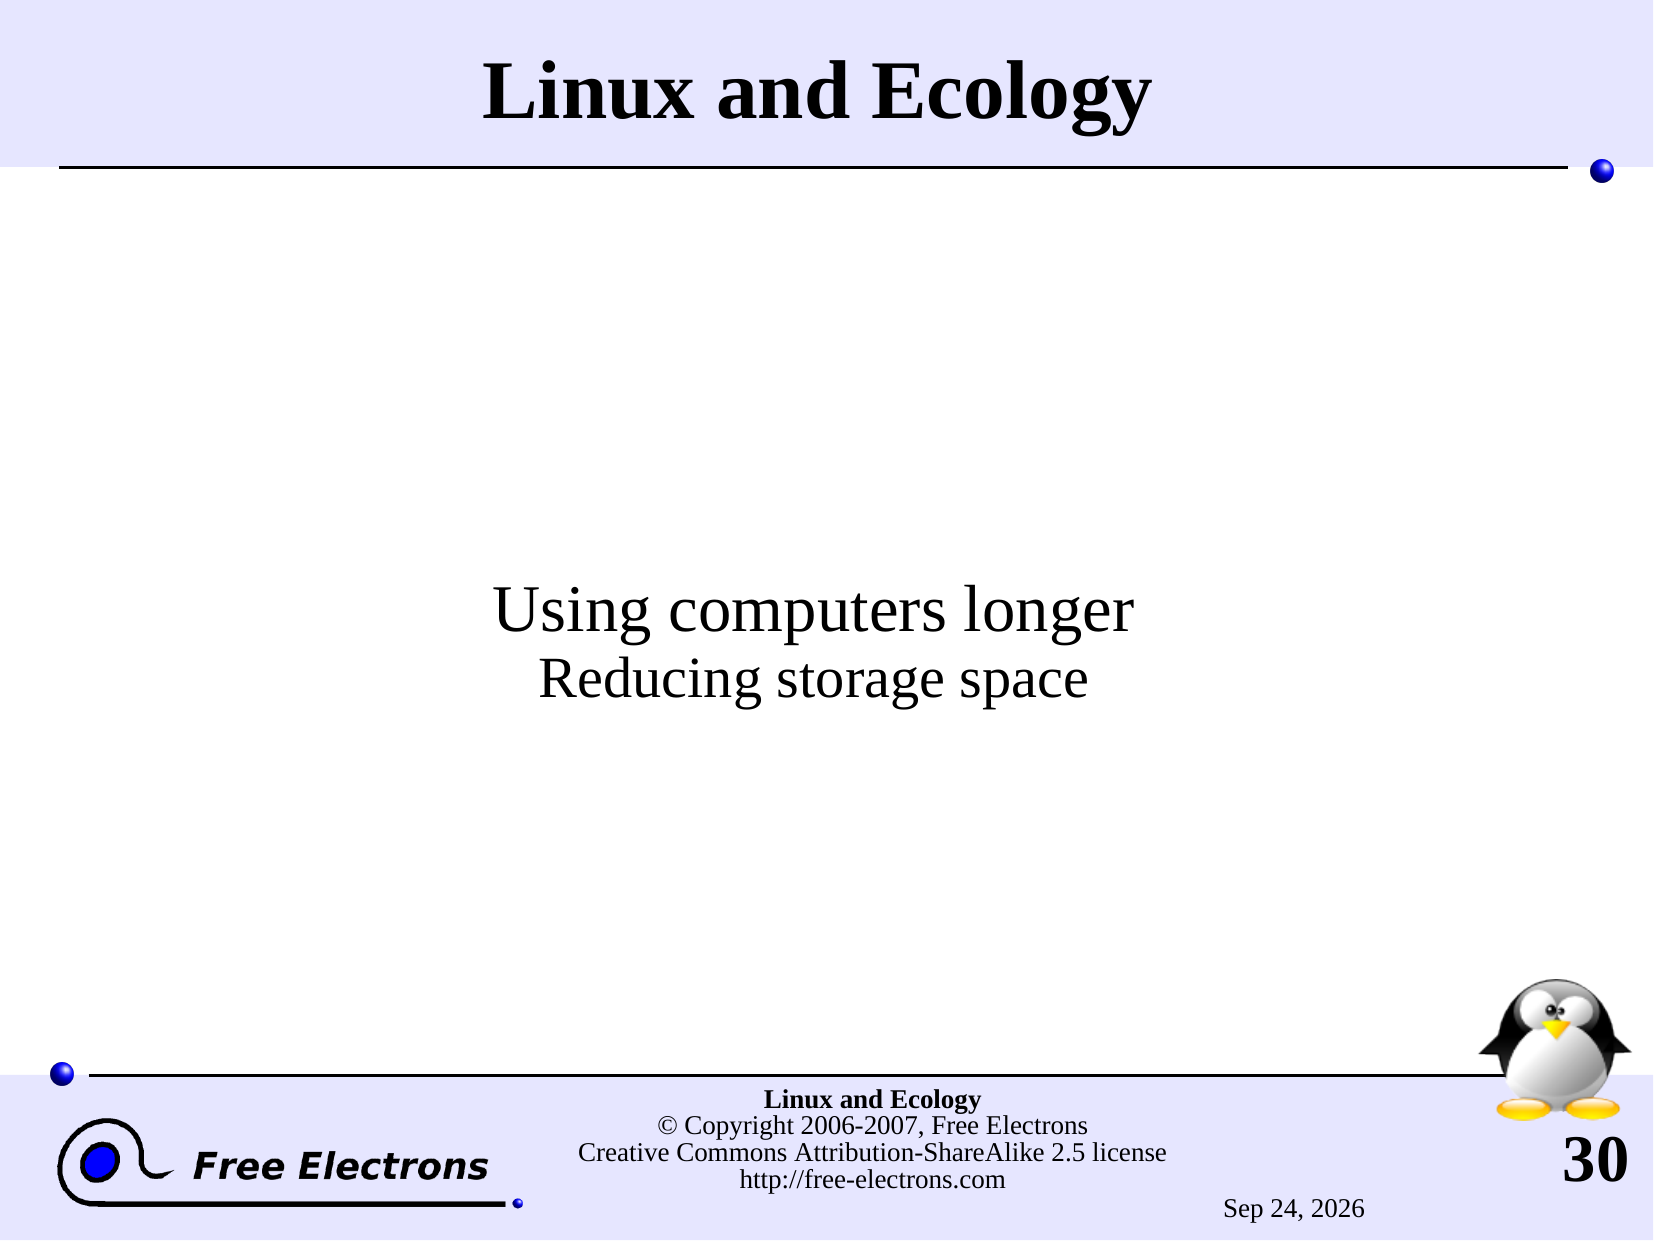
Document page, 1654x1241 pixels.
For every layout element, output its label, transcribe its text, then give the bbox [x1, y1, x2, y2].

picture [50, 1107, 527, 1216]
title Linux and Ecology [33, 29, 1604, 153]
subtitle Using computers longer Reducing storage space [54, 216, 1574, 1066]
picture [1476, 979, 1634, 1121]
